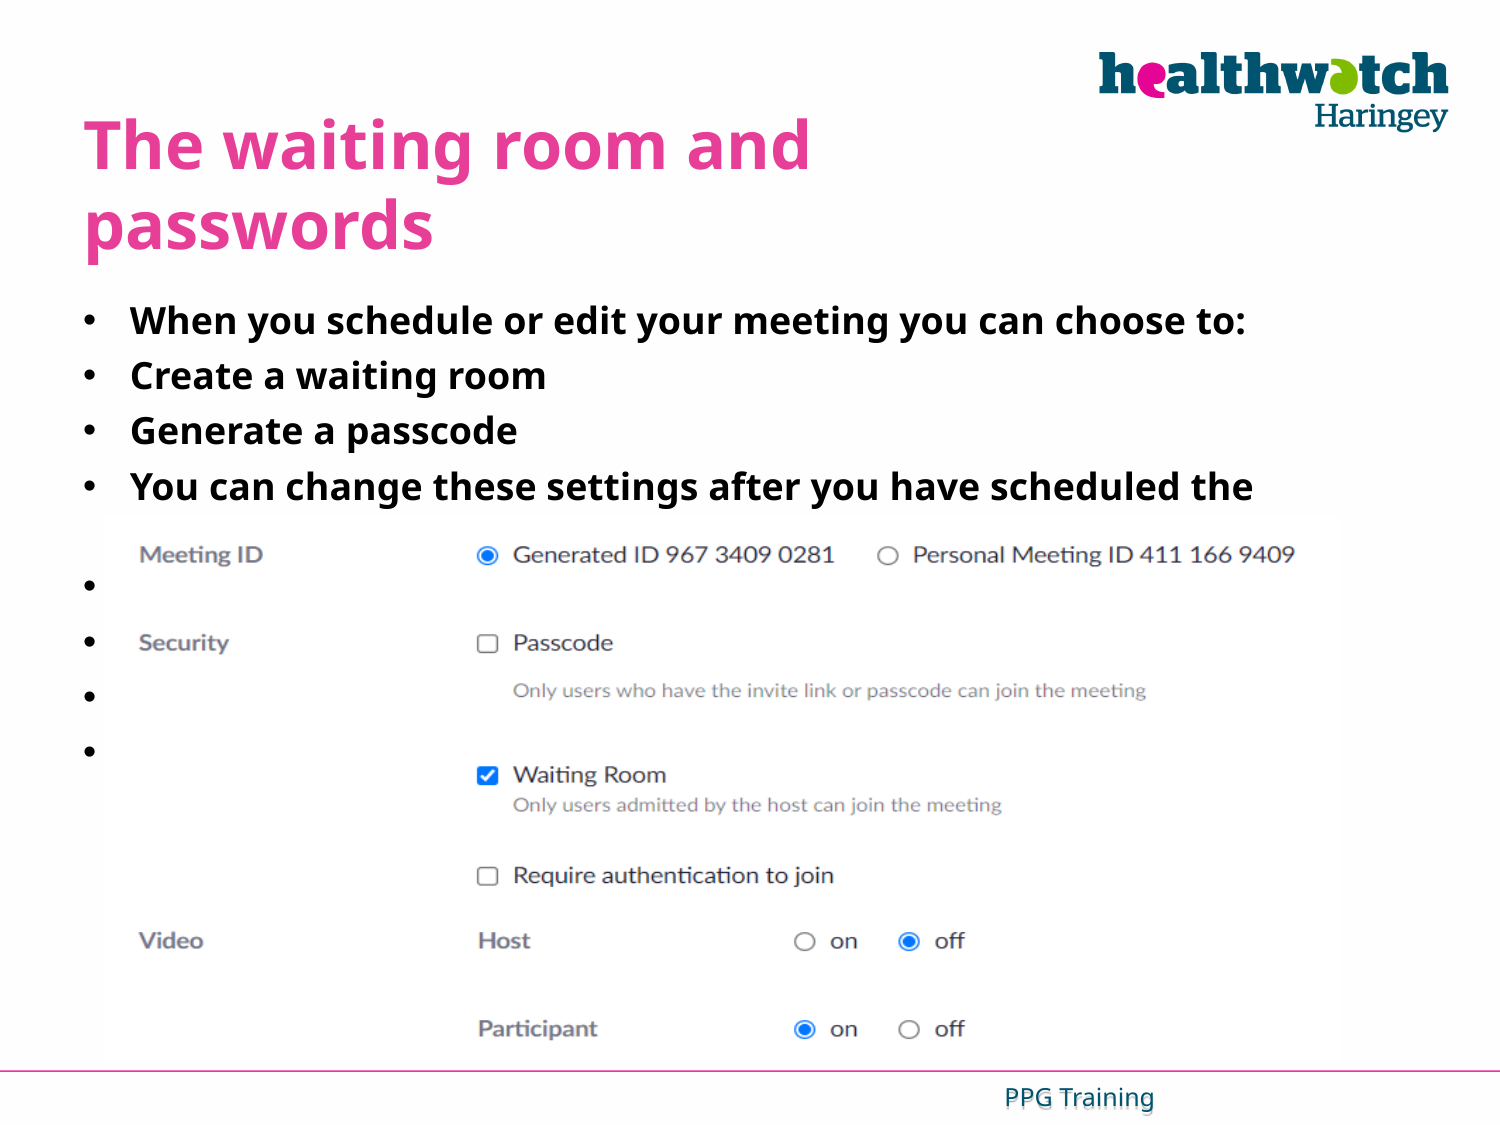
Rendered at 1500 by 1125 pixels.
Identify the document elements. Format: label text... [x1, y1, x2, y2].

text_box The waiting room and passwords [68, 94, 1164, 191]
text_box When you schedule or edit your meeting you can choose to: Create a waiting room Generate a passcode You can change these settings after you have scheduled the meeting [68, 289, 1426, 742]
picture [105, 515, 1340, 1063]
